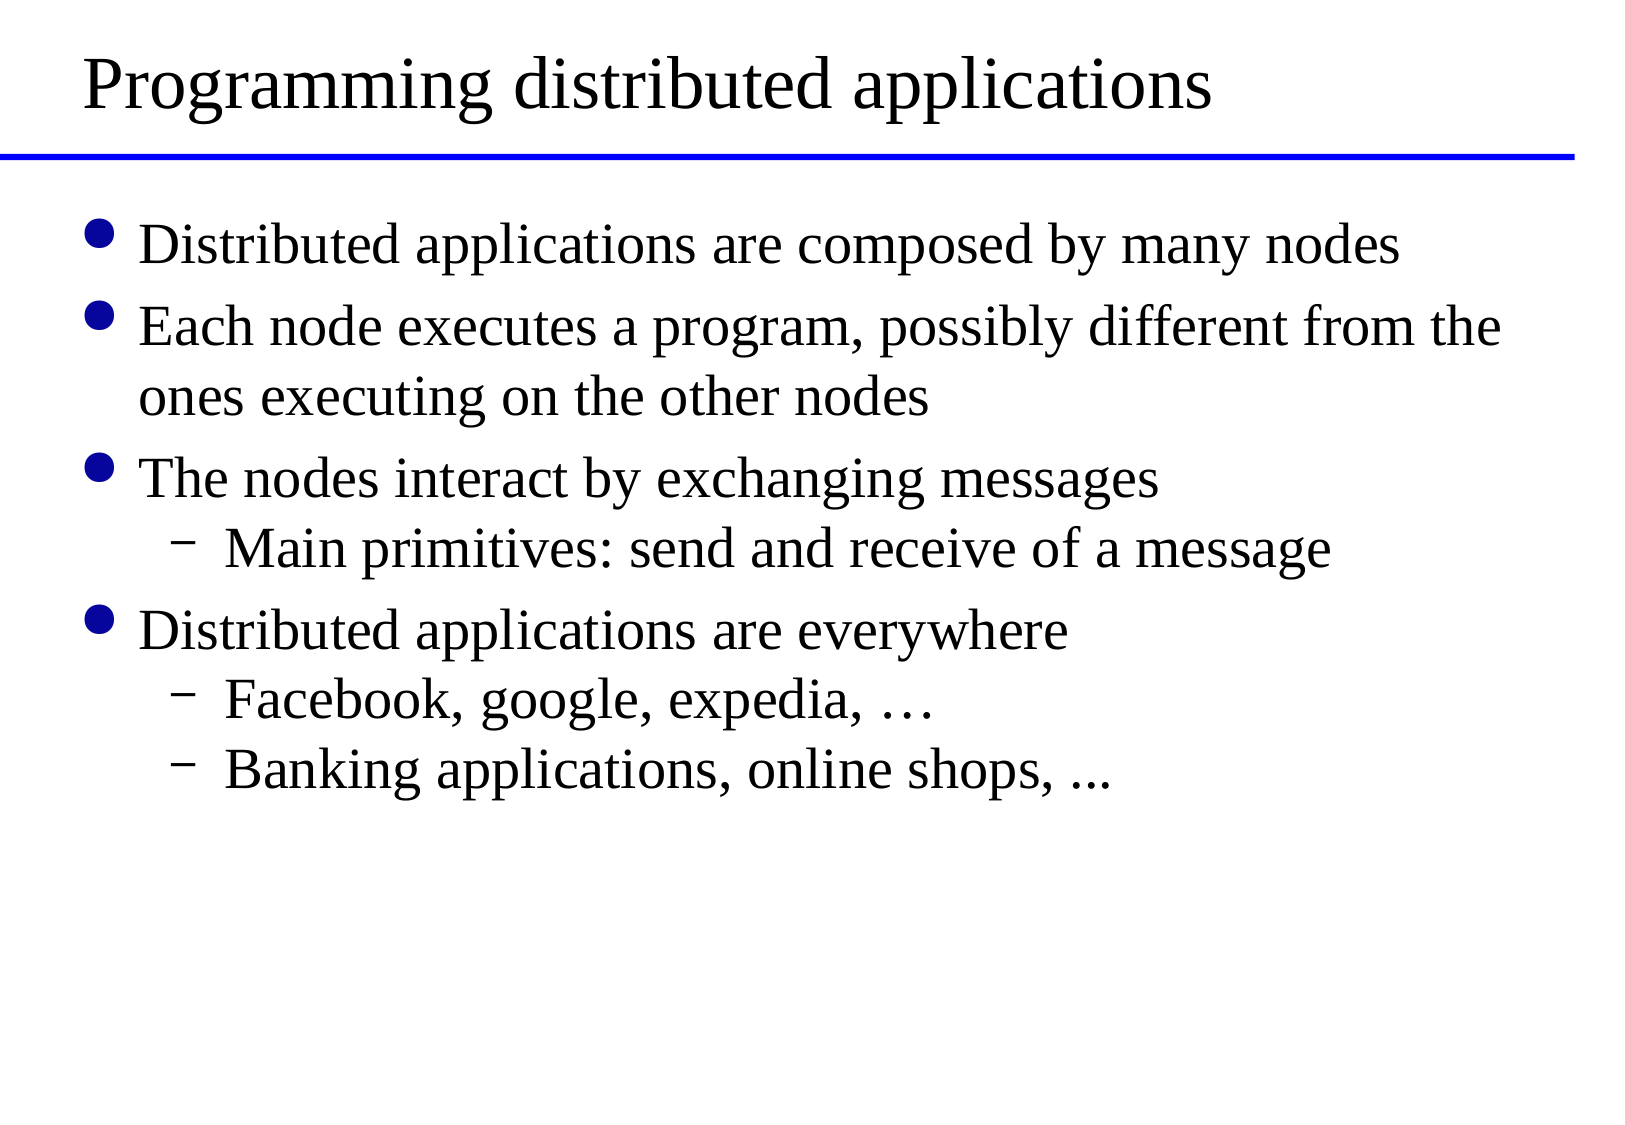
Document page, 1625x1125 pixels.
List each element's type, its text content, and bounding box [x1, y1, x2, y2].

title Programming distributed applications [67, 27, 1544, 131]
list Distributed applications are composed by many nodes Each node executes a program, possibly different from the ones executing on the other nodes The nodes interact by exchanging messages Main primitives: send and receive of a message Distributed applications are everywhere Facebook, google, expedia, … Banking applications, online shops, ... [67, 198, 1546, 1061]
